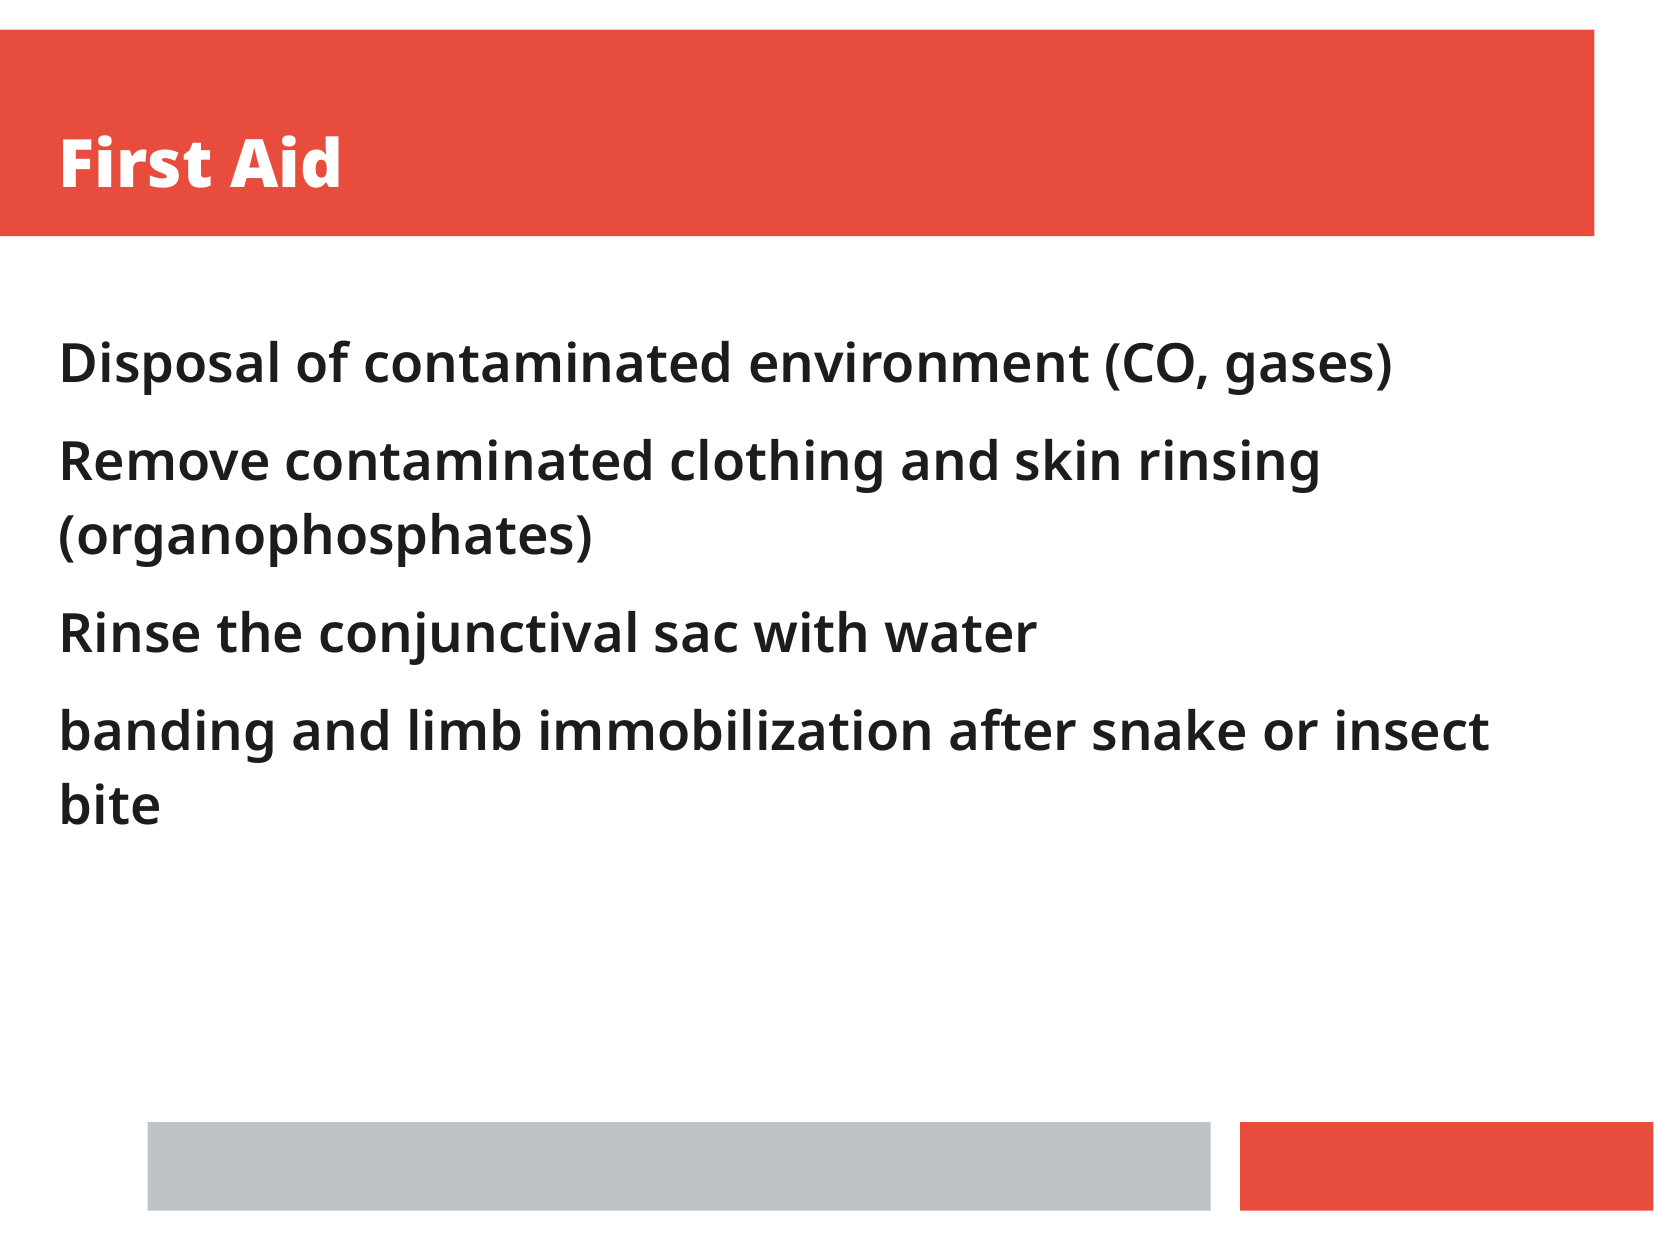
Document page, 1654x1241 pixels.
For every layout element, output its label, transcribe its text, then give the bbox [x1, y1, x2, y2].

title First Aid [59, 59, 1595, 207]
list Disposal of contaminated environment (CO, gases) Remove contaminated clothing and skin rinsing (organophosphates) Rinse the conjunctival sac with water banding and limb immobilization after snake or insect bite [59, 324, 1565, 1093]
